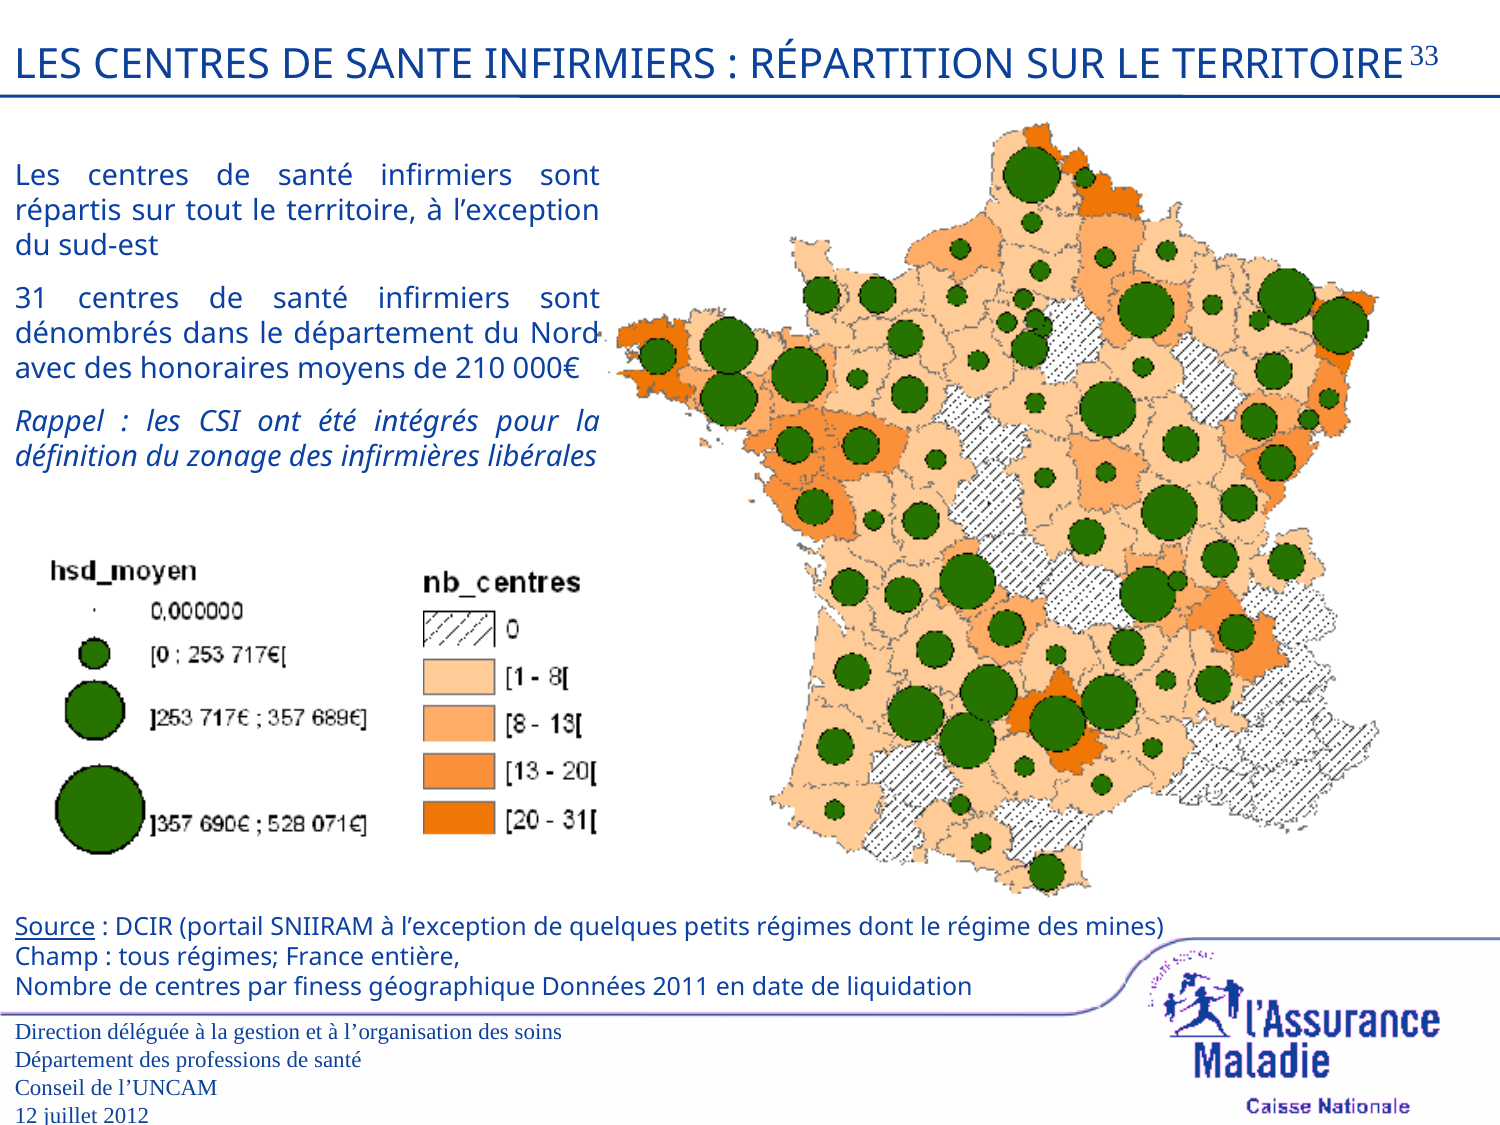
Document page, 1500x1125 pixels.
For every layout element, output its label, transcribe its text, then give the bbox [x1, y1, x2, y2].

text_box <numéro> [1348, 27, 1500, 83]
text_box LES CENTRES DE SANTE INFIRMIERS : RÉPARTITION SUR LE TERRITOIRE [0, 3, 1500, 94]
picture [423, 109, 1397, 903]
picture [0, 936, 1500, 1125]
text_box Page courante [75, 98, 1426, 233]
text_box Direction déléguée à la gestion et à l’organisation des soins Département des professions de santé Conseil de l’UNCAM 12 juillet 2012 [0, 1018, 1164, 1125]
text_box Les centres de santé infirmiers sont répartis sur tout le territoire, à l’exception du sud-est 31 centres de santé infirmiers sont dénombrés dans le département du Nord avec des honoraires moyens de 210 000€ Rappel : les CSI ont été intégrés pour la définition du zonage des infirmières libérales [0, 148, 616, 587]
picture [42, 587, 403, 891]
text_box Source : DCIR (portail SNIIRAM à l’exception de quelques petits régimes dont le régime des mines) Champ : tous régimes; France entière, Nombre de centres par finess géographique Données 2011 en date de liquidation [0, 903, 1397, 1009]
